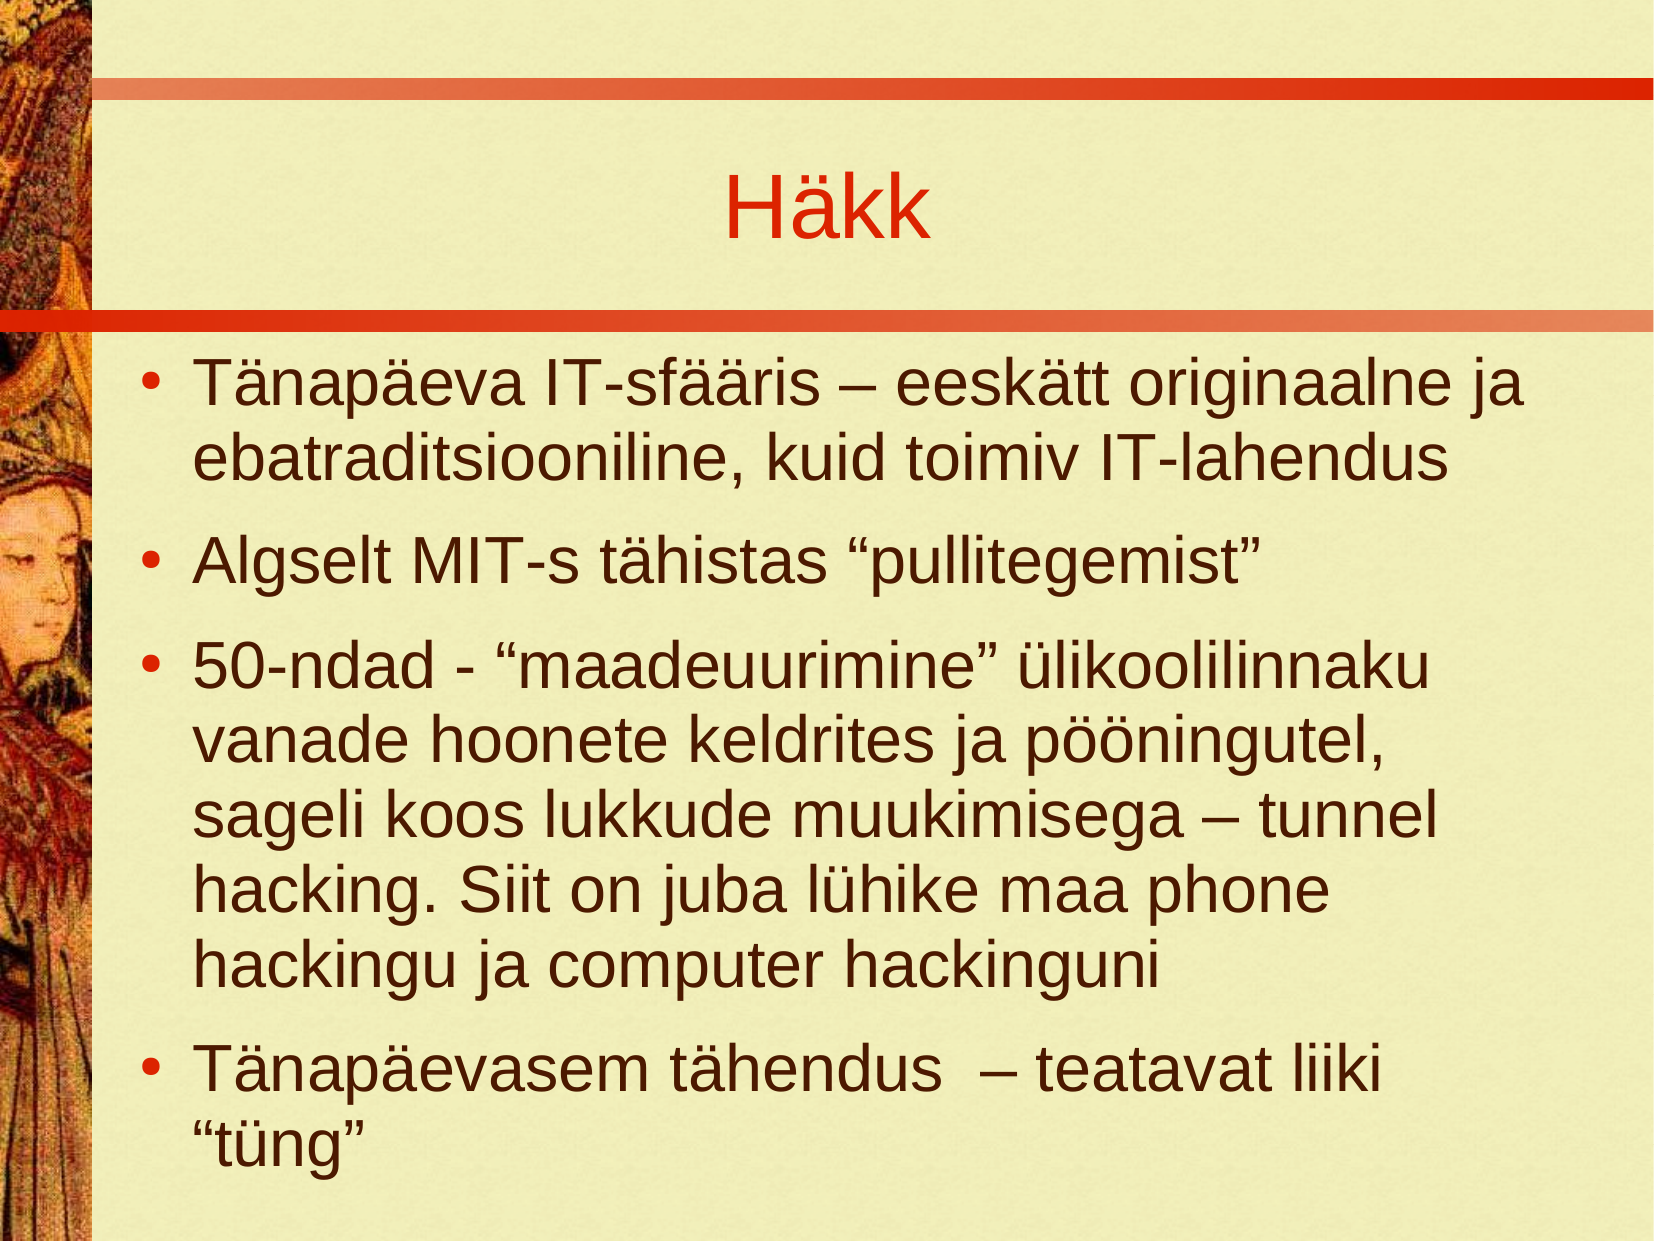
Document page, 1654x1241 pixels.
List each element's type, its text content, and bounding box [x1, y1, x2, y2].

list Tänapäeva IT-sfääris – eeskätt originaalne ja ebatraditsiooniline, kuid toimiv IT-lahendus Algselt MIT-s tähistas “pullitegemist” 50-ndad - “maadeuurimine” ülikoolilinnaku vanade hoonete keldrites ja pööningutel, sageli koos lukkude muukimisega – tunnel hacking. Siit on juba lühike maa phone hackingu ja computer hackinguni Tänapäevasem tähendus – teatavat liiki “tüng” [121, 344, 1534, 1181]
title Häkk [121, 102, 1534, 311]
picture [0, 0, 1654, 310]
picture [0, 332, 1654, 1241]
